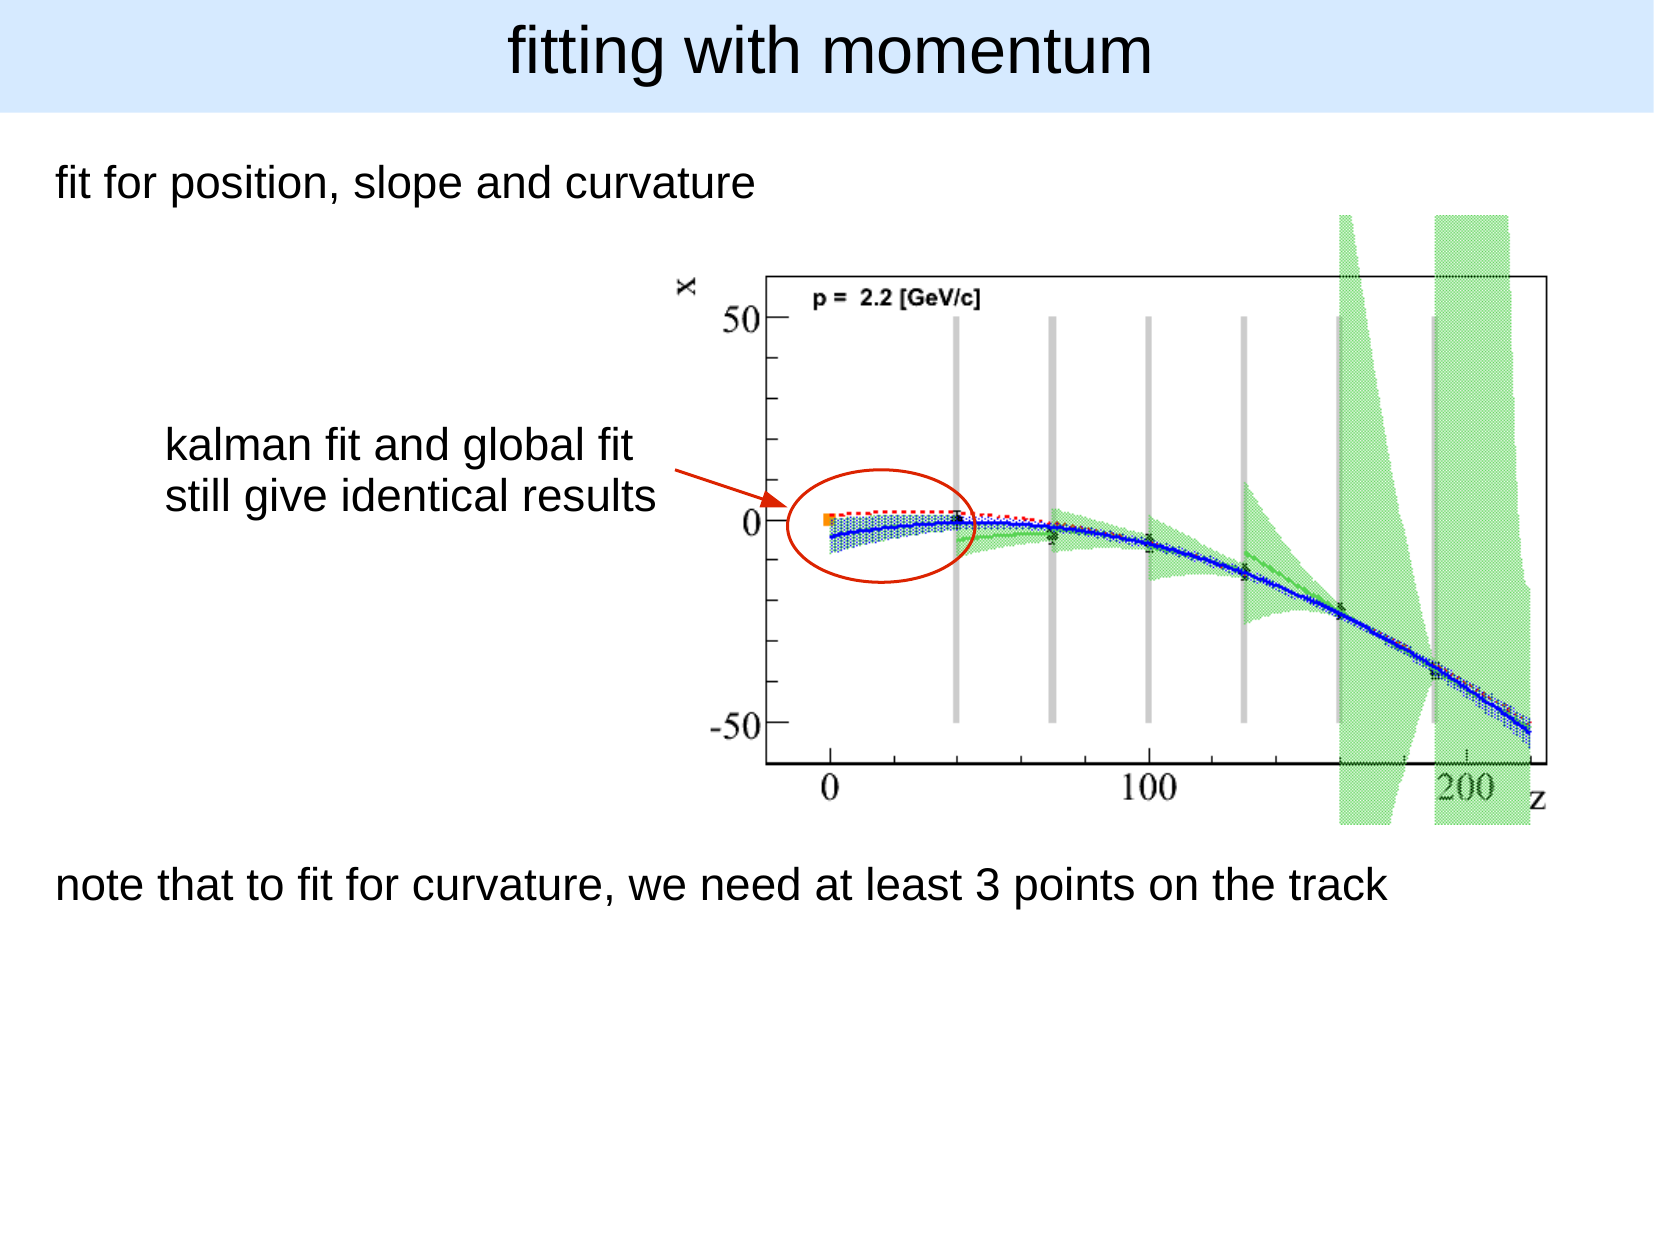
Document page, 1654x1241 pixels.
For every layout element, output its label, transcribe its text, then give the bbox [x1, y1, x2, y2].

list note that to fit for curvature, we need at least 3 points on the track [37, 859, 1613, 966]
list fit for position, slope and curvature [37, 156, 1613, 263]
picture [675, 215, 1593, 826]
text_box kalman fit and global fit still give identical results [150, 411, 676, 563]
title fitting with momentum [86, 0, 1576, 100]
